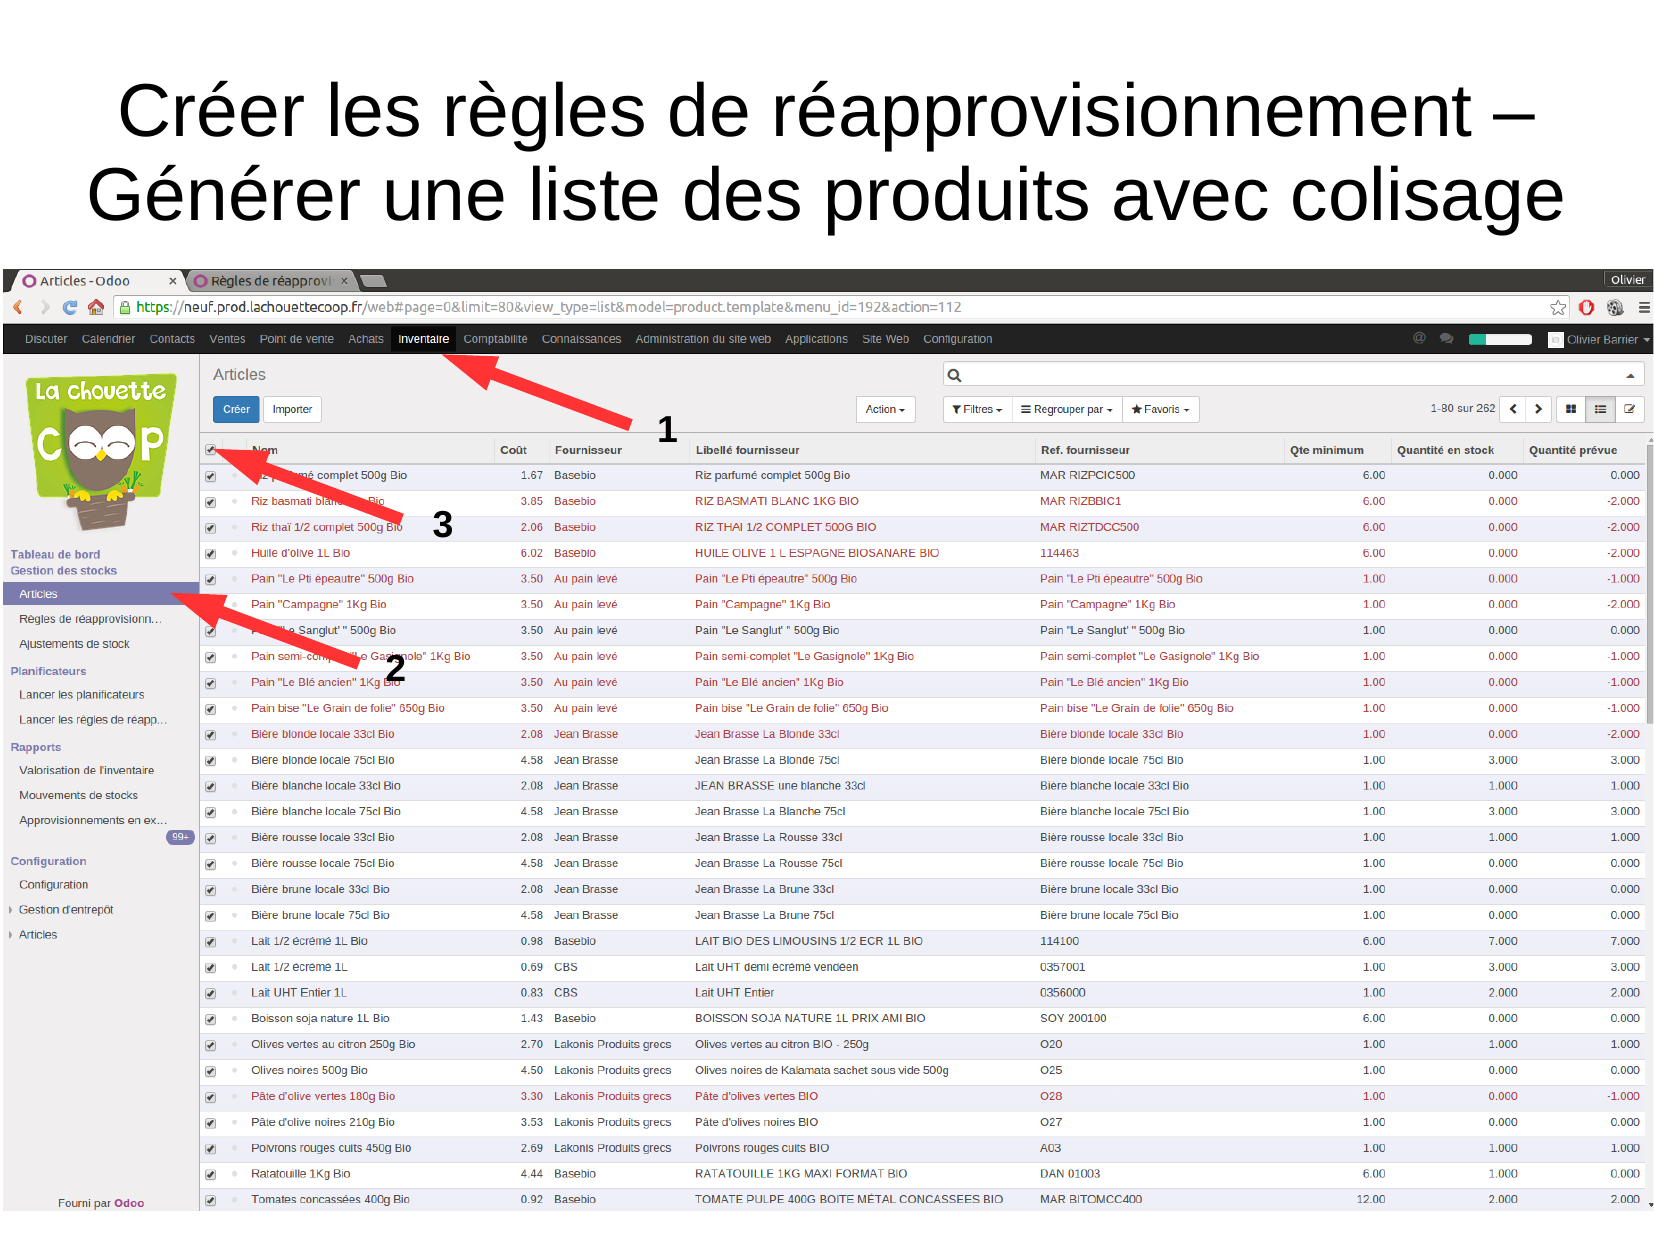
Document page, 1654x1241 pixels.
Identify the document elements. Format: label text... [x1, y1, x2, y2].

title Créer les règles de réapprovisionnement – Générer une liste des produits avec colisage [82, 49, 1571, 257]
text_box 1 [642, 401, 697, 459]
picture [3, 269, 1654, 1211]
text_box 2 [370, 640, 426, 697]
text_box 3 [417, 496, 473, 553]
